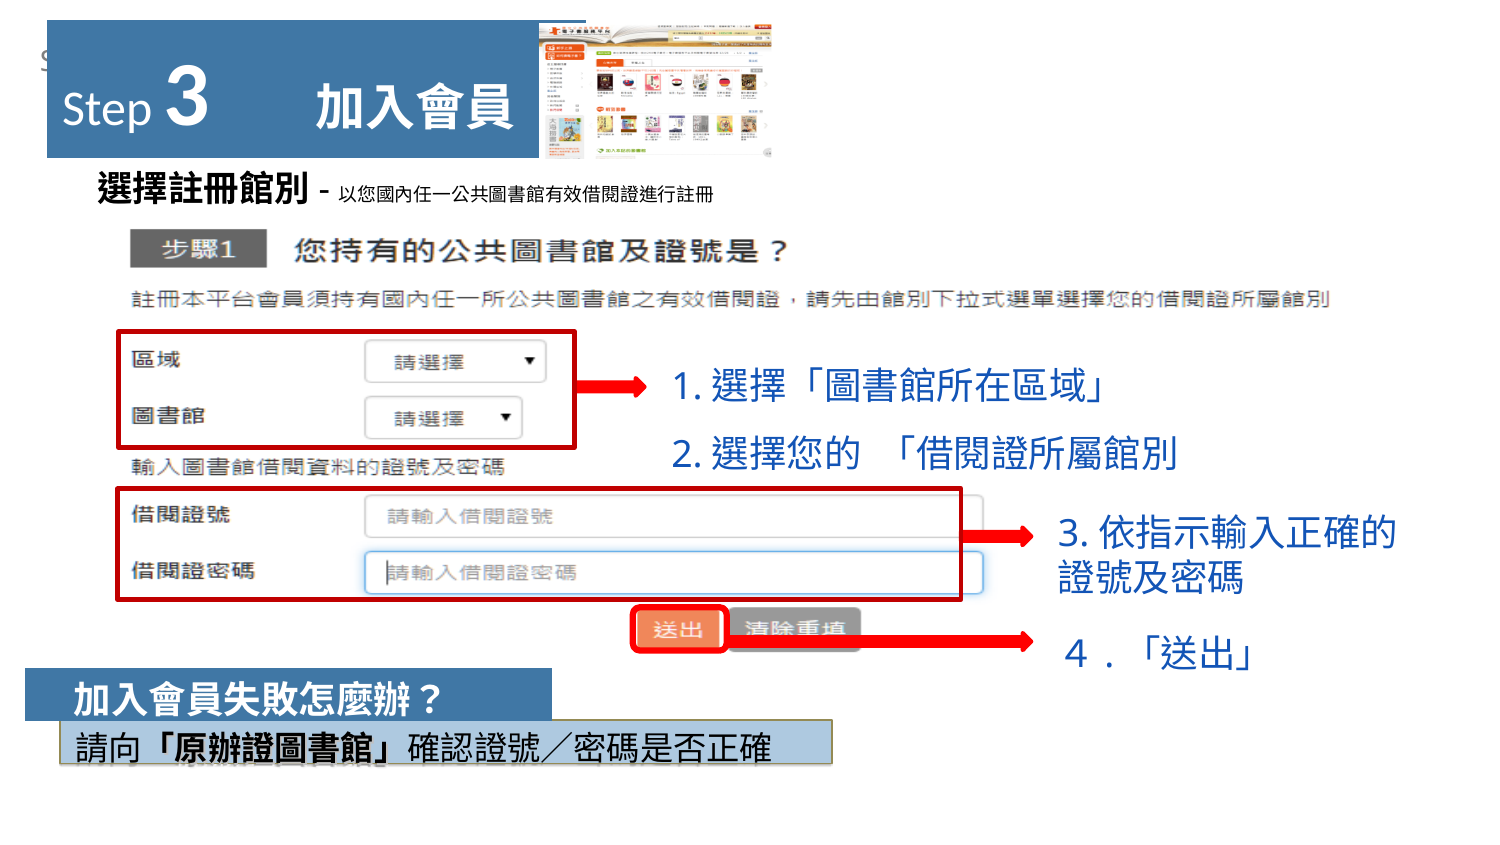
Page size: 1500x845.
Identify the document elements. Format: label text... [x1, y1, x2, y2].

text_box [632, 607, 1032, 651]
text_box 3.依指示輸入正確的證號及密碼 [1042, 501, 1418, 608]
text_box ４.「送出」 [1042, 622, 1418, 684]
text_box 1.選擇「圖書館所在區域」 2.選擇您的 「借閱證所屬館別 [656, 332, 1191, 484]
text_box Step3 加入會員 [24, 13, 715, 90]
text_box Step 3 加入會員 [47, 20, 586, 158]
picture [105, 219, 1365, 675]
text_box 選擇註冊館別-以您國內任一公共圖書館有效借閱證進行註冊 [82, 167, 1137, 220]
text_box [577, 378, 645, 396]
text_box 請向「原辦證圖書館」確認證號／密碼是否正確 [60, 720, 832, 764]
text_box 加入會員失敗怎麼辦？ [25, 668, 552, 721]
picture [539, 23, 772, 159]
text_box [963, 527, 1032, 546]
